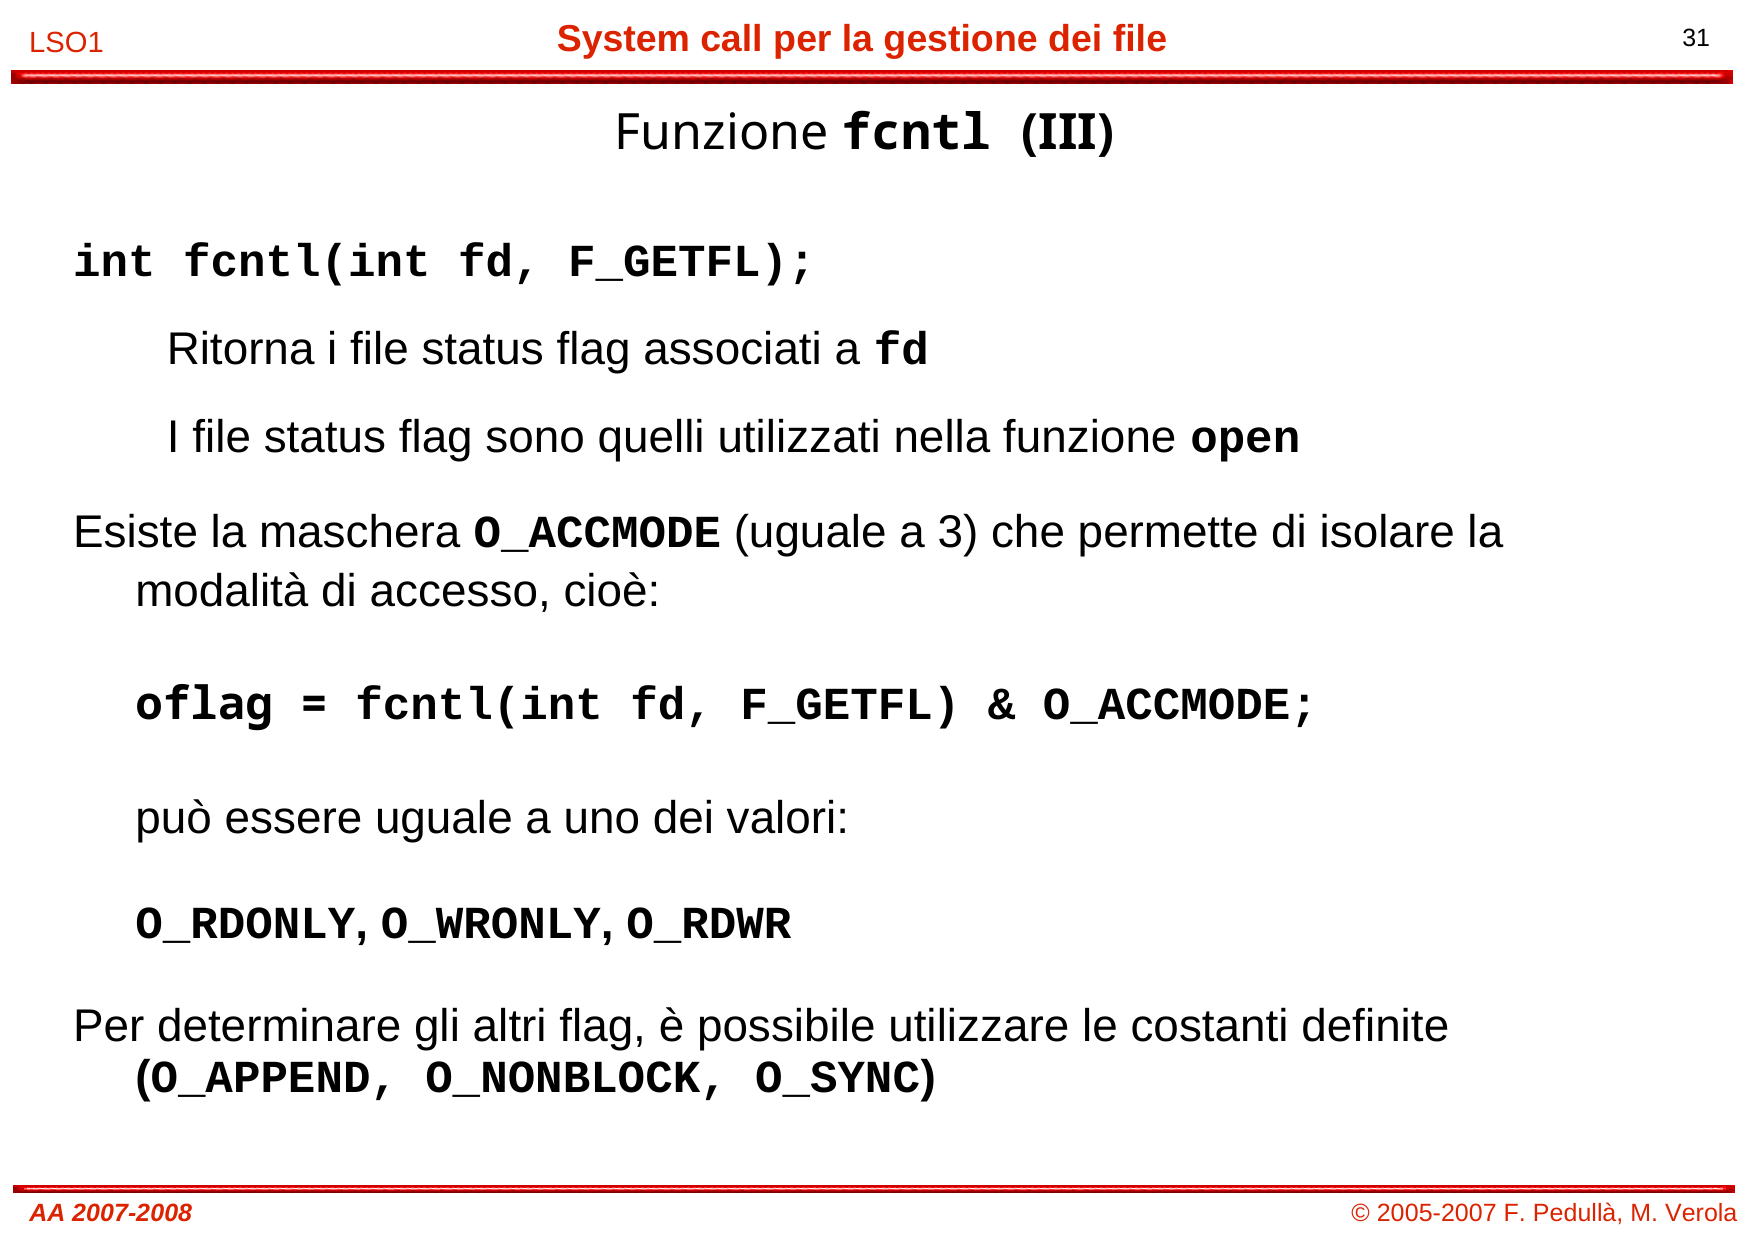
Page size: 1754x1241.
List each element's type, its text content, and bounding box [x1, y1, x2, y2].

picture [13, 1185, 1735, 1193]
picture [11, 70, 1733, 84]
list int fcntl(int fd, F_GETFL); Ritorna i file status flag associati a fd I file status flag sono quelli utilizzati nella funzione open Esiste la maschera O_ACCMODE (uguale a 3) che permette di isolare la modalità di accesso, cioè: oflag = fcntl(int fd, F_GETFL) & O_ACCMODE; può essere uguale a uno dei valori: O_RDONLY, O_WRONLY, O_RDWR Per determinare gli altri flag, è possibile utilizzare le costanti definite (O_APPEND, O_NONBLOCK, O_SYNC) [58, 218, 1696, 1192]
title Funzione fcntl (III) [585, 84, 1144, 180]
